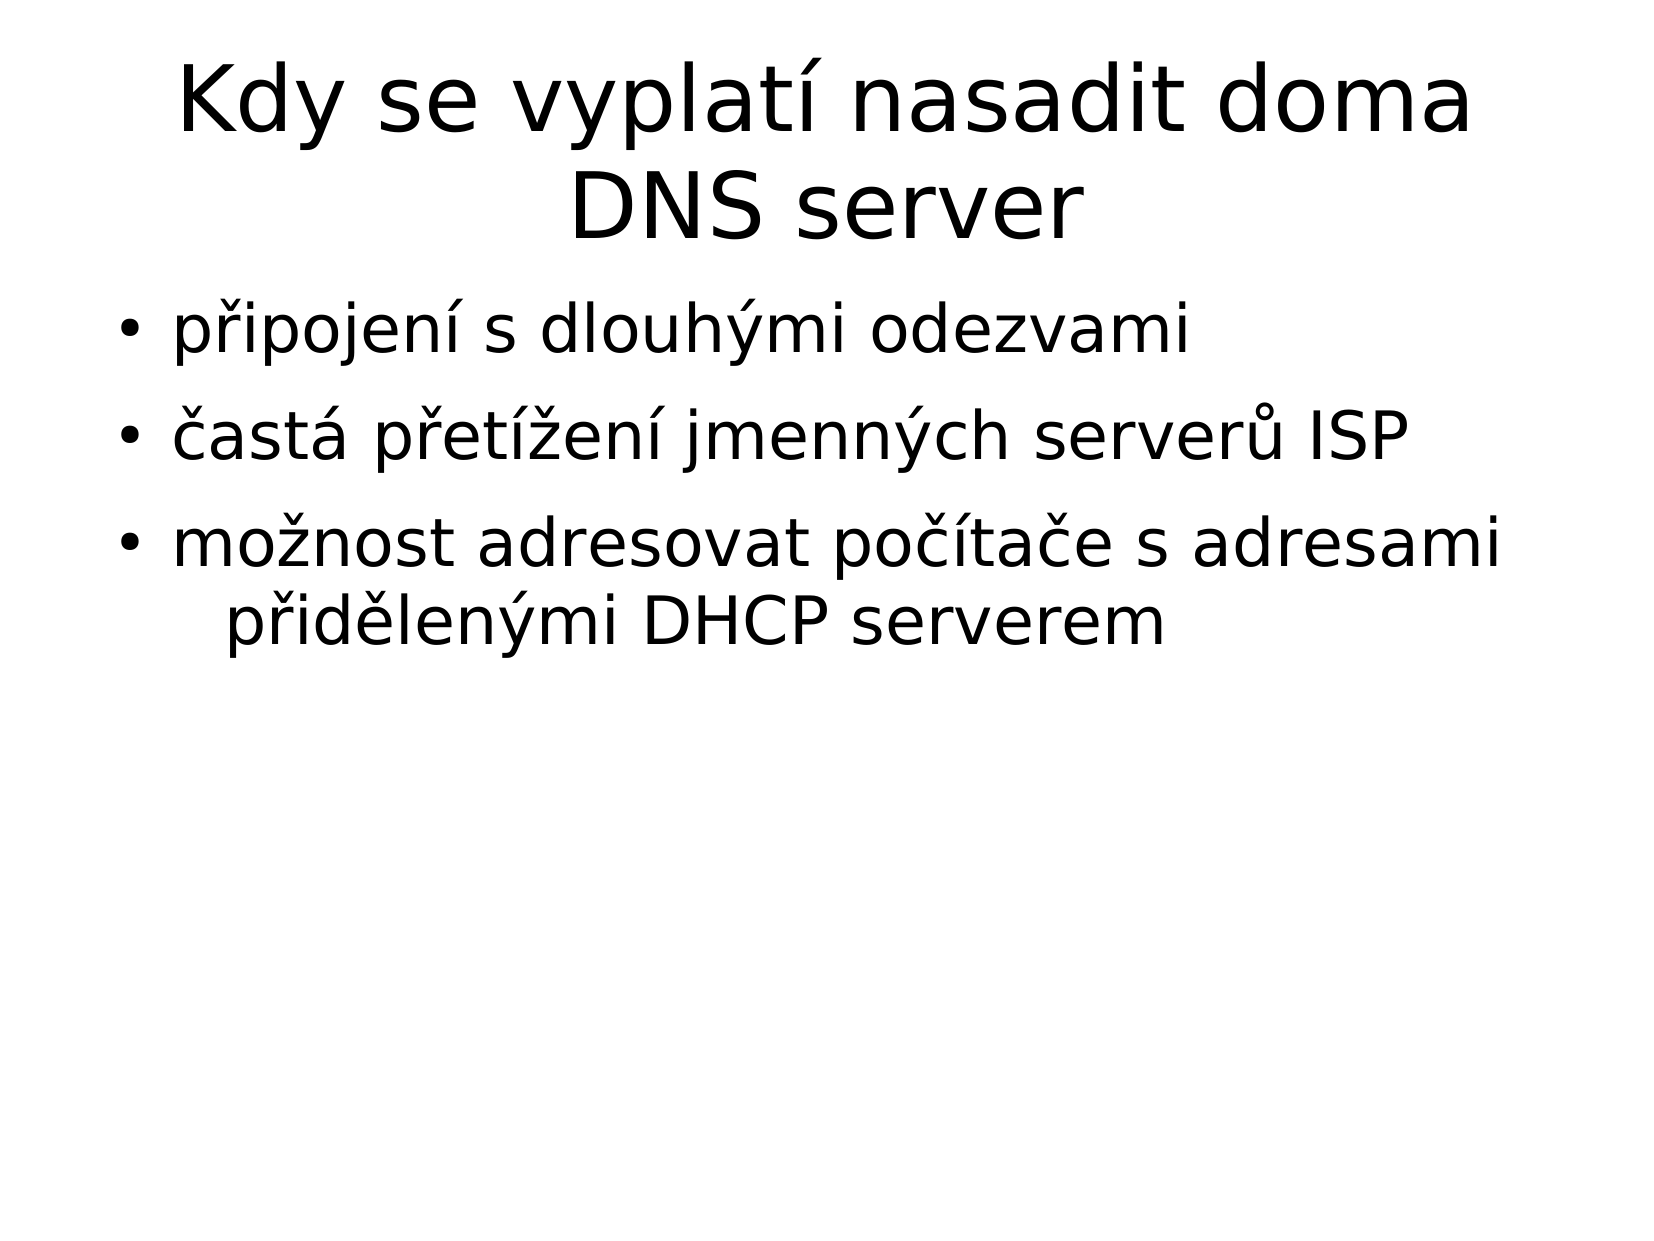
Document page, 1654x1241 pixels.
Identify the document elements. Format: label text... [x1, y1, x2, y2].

list připojení s dlouhými odezvami častá přetížení jmenných serverů ISP možnost adresovat počítače s adresami přidělenými DHCP serverem [82, 290, 1571, 1094]
title Kdy se vyplatí nasadit doma DNS server [82, 45, 1571, 261]
